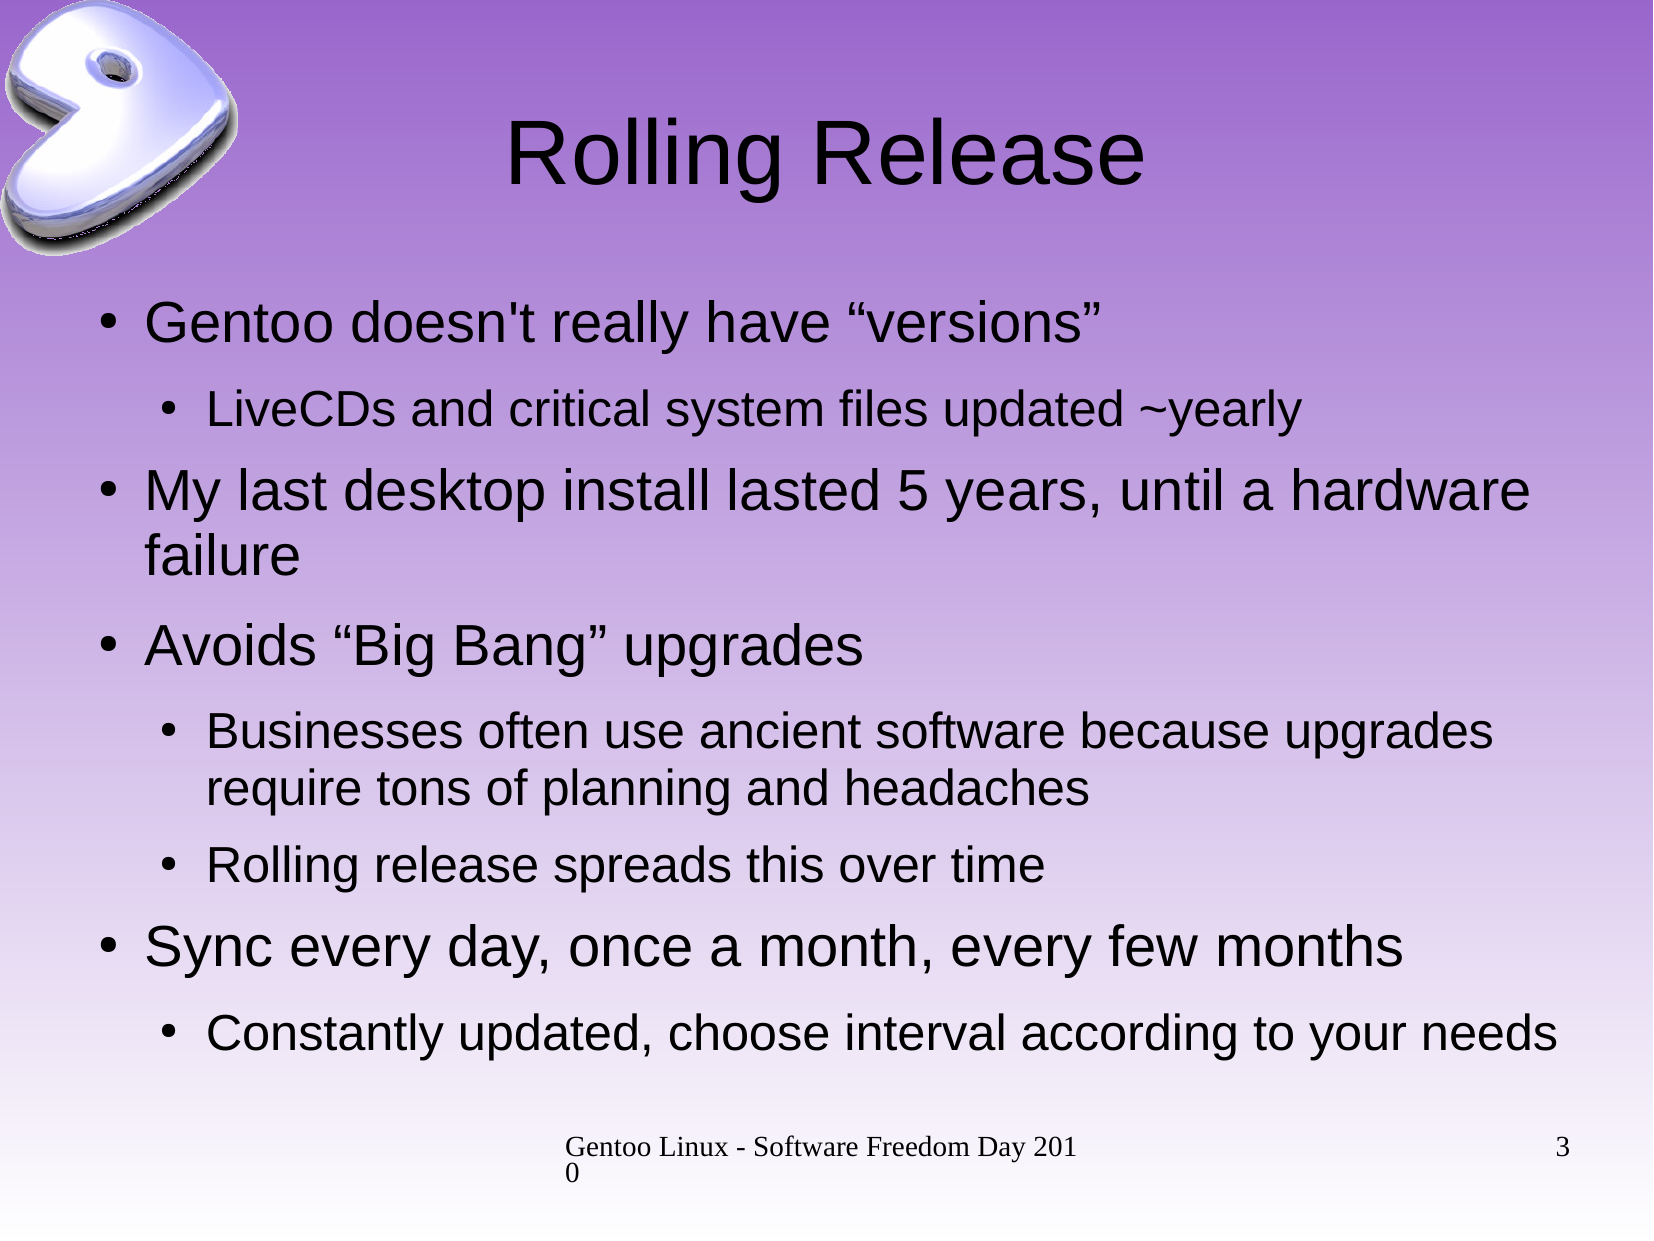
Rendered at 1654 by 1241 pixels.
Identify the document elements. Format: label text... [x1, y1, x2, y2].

picture [0, 0, 238, 263]
title Rolling Release [82, 56, 1571, 250]
list Gentoo doesn't really have “versions” LiveCDs and critical system files updated ~yearly My last desktop install lasted 5 years, until a hardware failure Avoids “Big Bang” upgrades Businesses often use ancient software because upgrades require tons of planning and headaches Rolling release spreads this over time Sync every day, once a month, every few months Constantly updated, choose interval according to your needs [82, 290, 1571, 1109]
